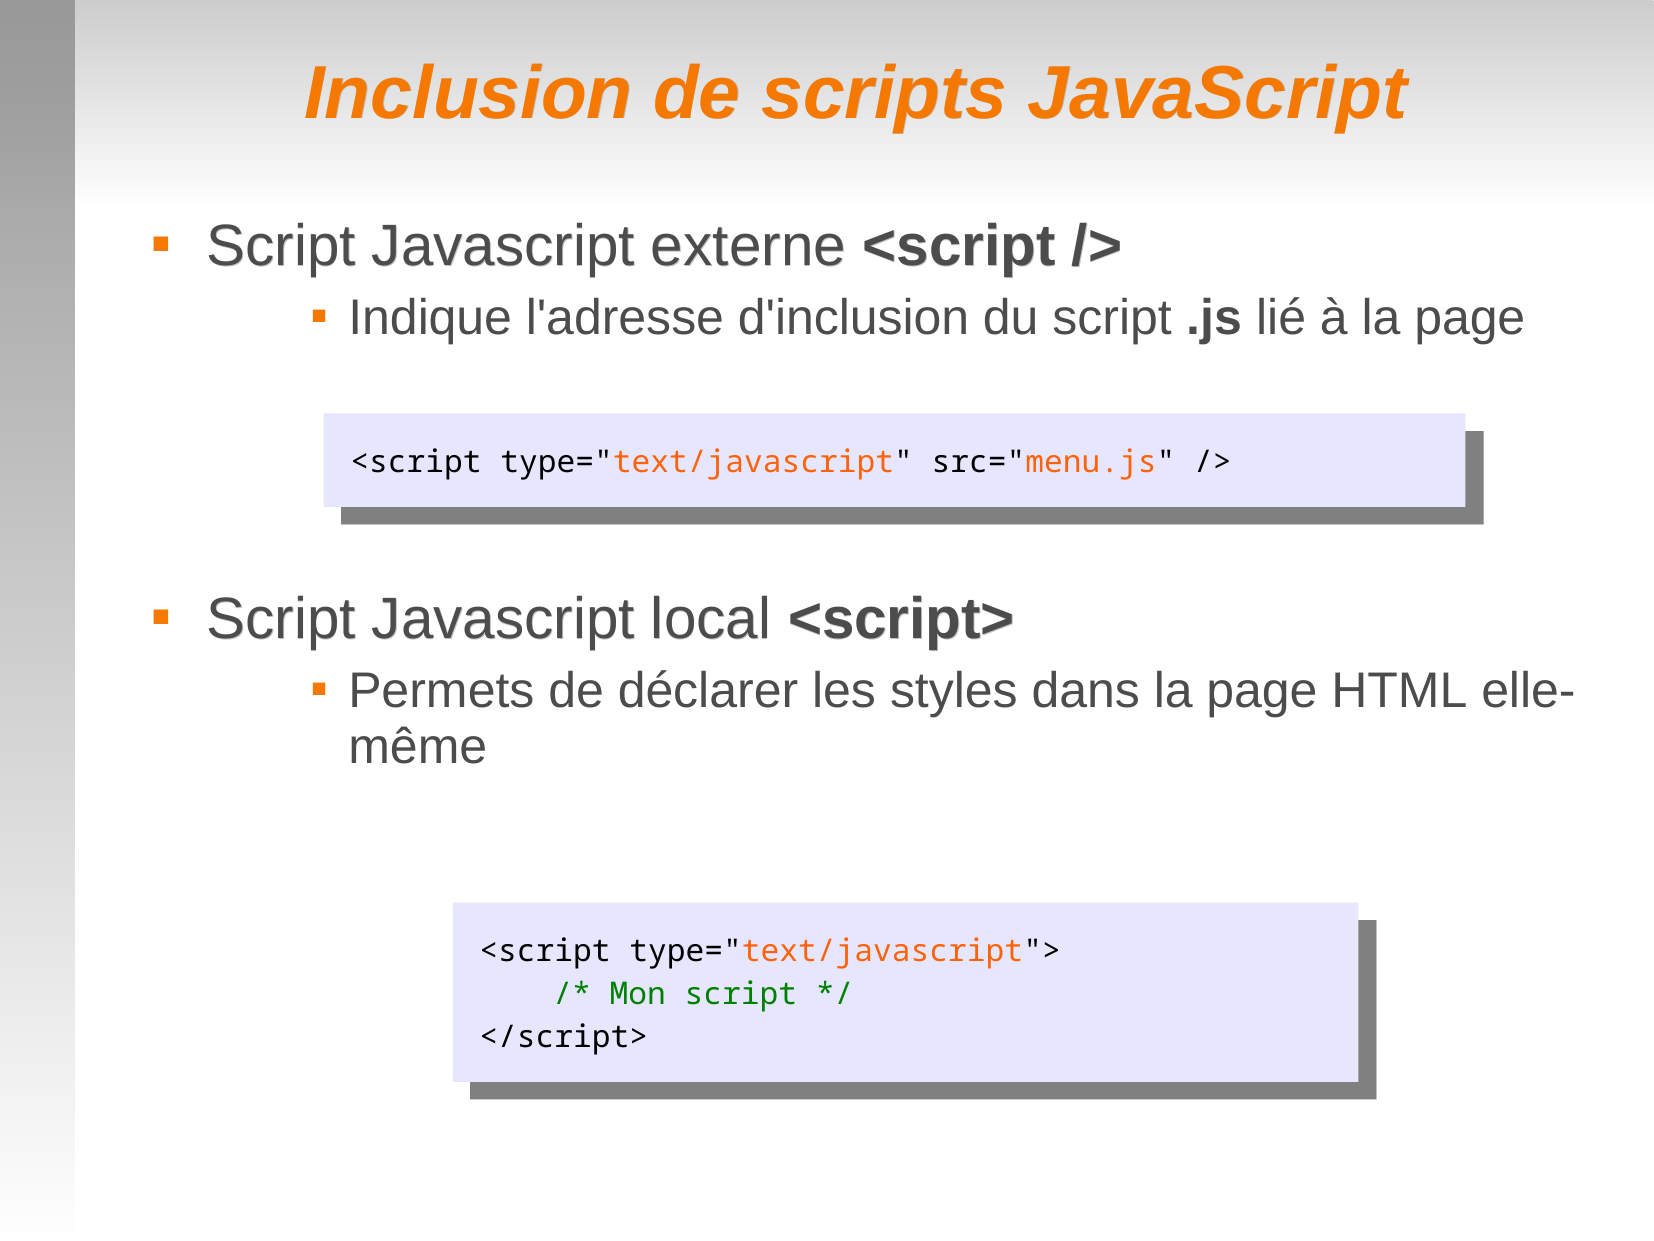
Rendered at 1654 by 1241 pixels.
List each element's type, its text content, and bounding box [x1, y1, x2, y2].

text_box <script type="text/javascript" src="menu.js" /> [323, 413, 1466, 501]
list Script Javascript externe <script /> Indique l'adresse d'inclusion du script .js lié à la page Script Javascript local <script> Permets de déclarer les styles dans la page HTML elle-même [135, 212, 1654, 1143]
text_box <script type="text/javascript"> /* Mon script */ </script> [452, 902, 1359, 1063]
title Inclusion de scripts JavaScript [58, 7, 1654, 178]
